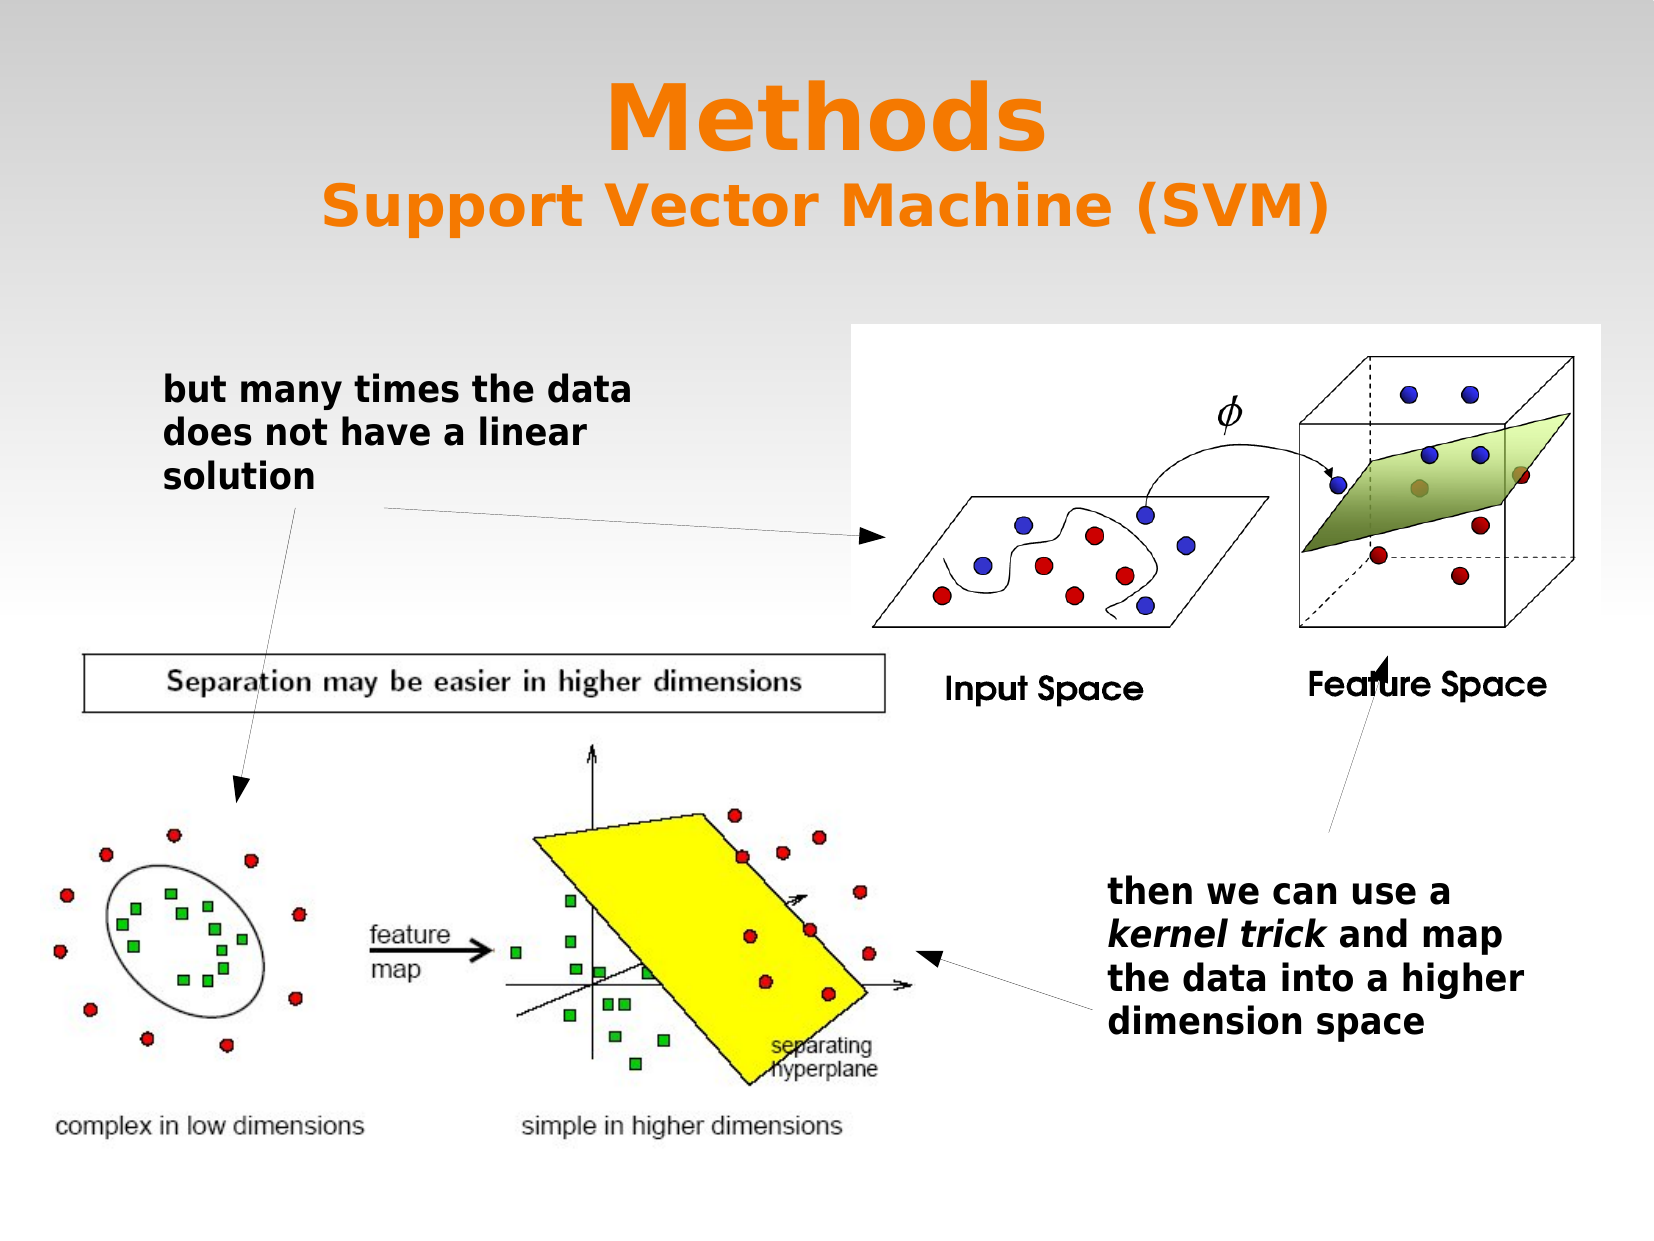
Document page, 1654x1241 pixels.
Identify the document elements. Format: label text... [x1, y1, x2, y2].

picture [40, 324, 1601, 1152]
text_box but many times the data does not have a linear solution [147, 360, 650, 506]
title Methods Support Vector Machine (SVM) [82, 49, 1571, 257]
text_box then we can use a kernel trick and map the data into a higher dimension space [1092, 862, 1565, 1052]
